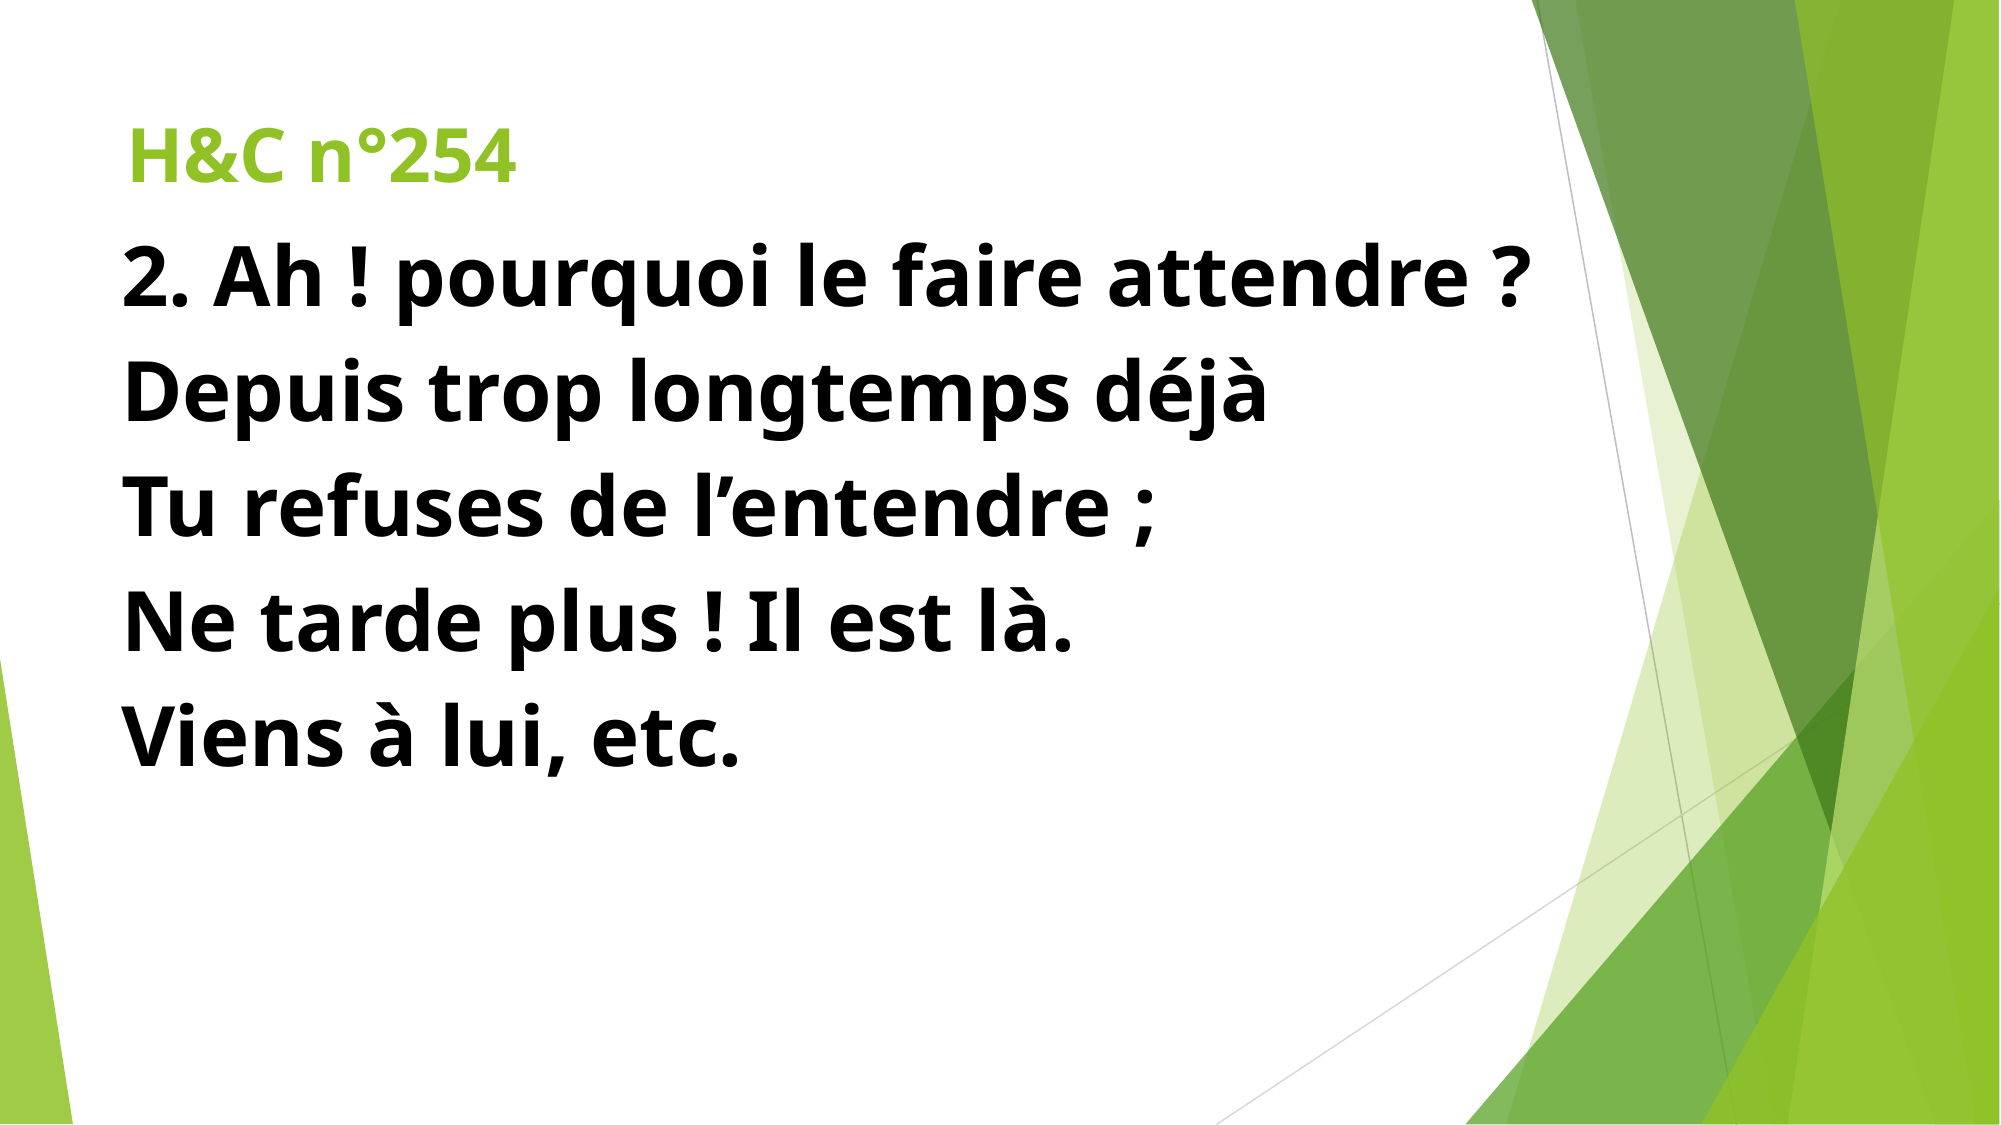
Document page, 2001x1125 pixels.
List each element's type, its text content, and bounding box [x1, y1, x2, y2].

text_box H&C n°254 [111, 99, 1522, 201]
text_box 2. Ah ! pourquoi le faire attendre ? Depuis trop longtemps déjà Tu refuses de l’entendre ; Ne tarde plus ! Il est là. Viens à lui, etc. [106, 201, 1994, 1026]
